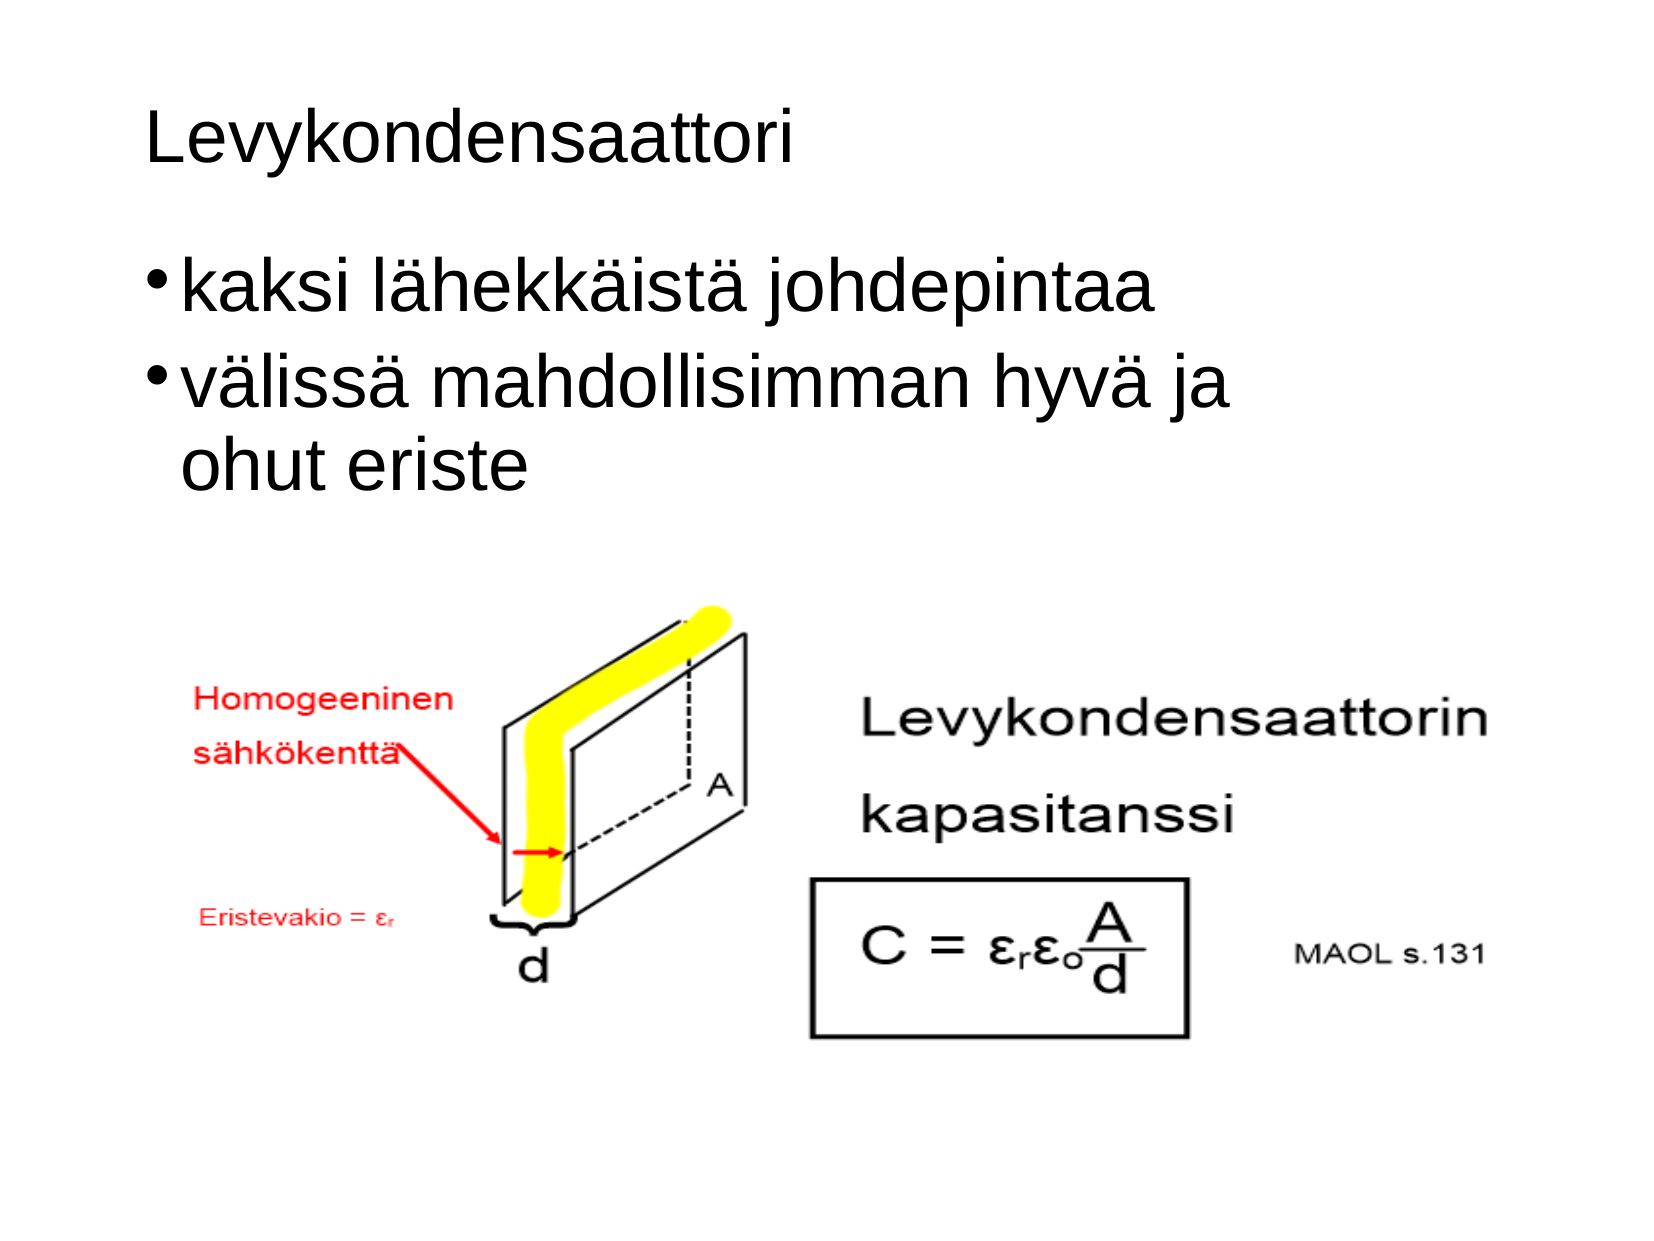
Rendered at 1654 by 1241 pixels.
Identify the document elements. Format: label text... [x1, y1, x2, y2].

picture [92, 540, 1589, 1095]
text_box Levykondensaattori kaksi lähekkäistä johdepintaa välissä mahdollisimman hyvä ja ohut eriste [129, 82, 1394, 540]
